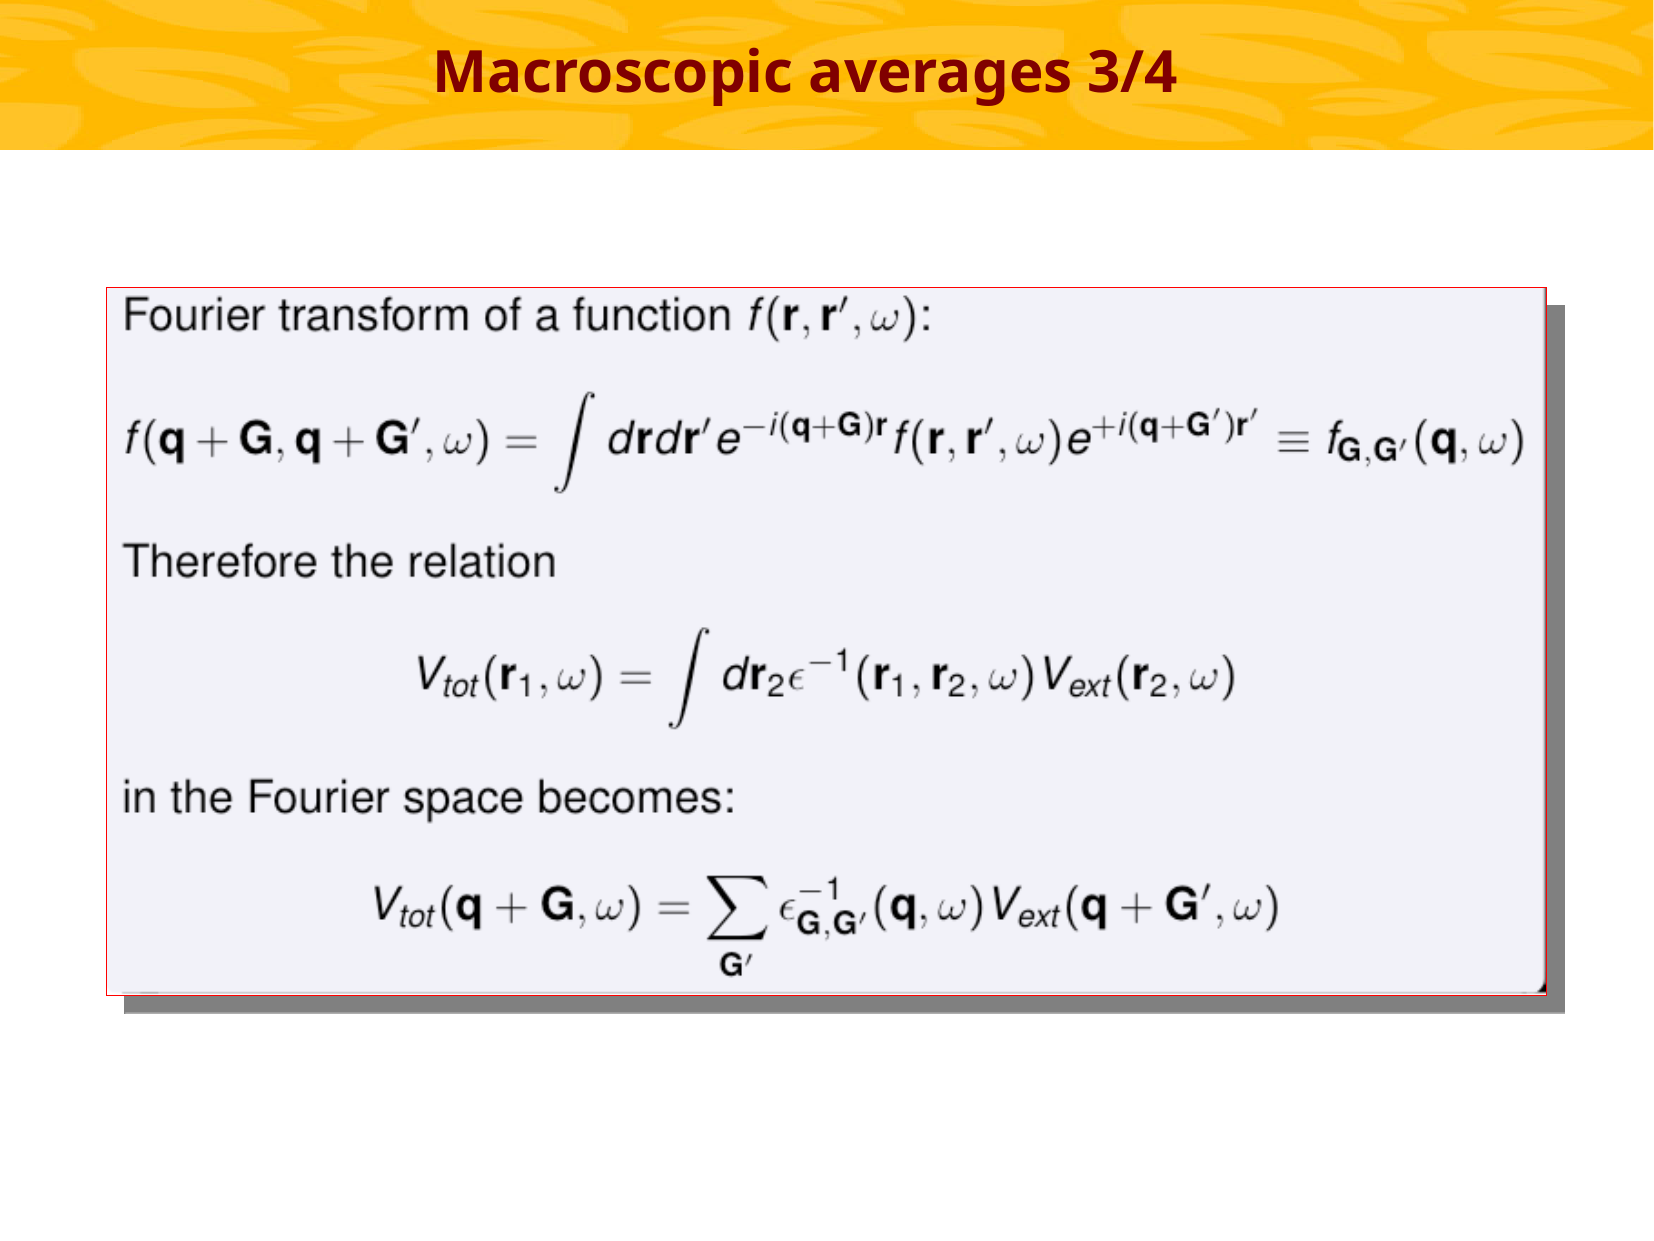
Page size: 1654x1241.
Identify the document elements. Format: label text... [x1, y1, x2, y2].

picture [106, 287, 1547, 996]
text_box Macroscopic averages 3/4 [53, 23, 1558, 134]
picture [0, 0, 1654, 150]
